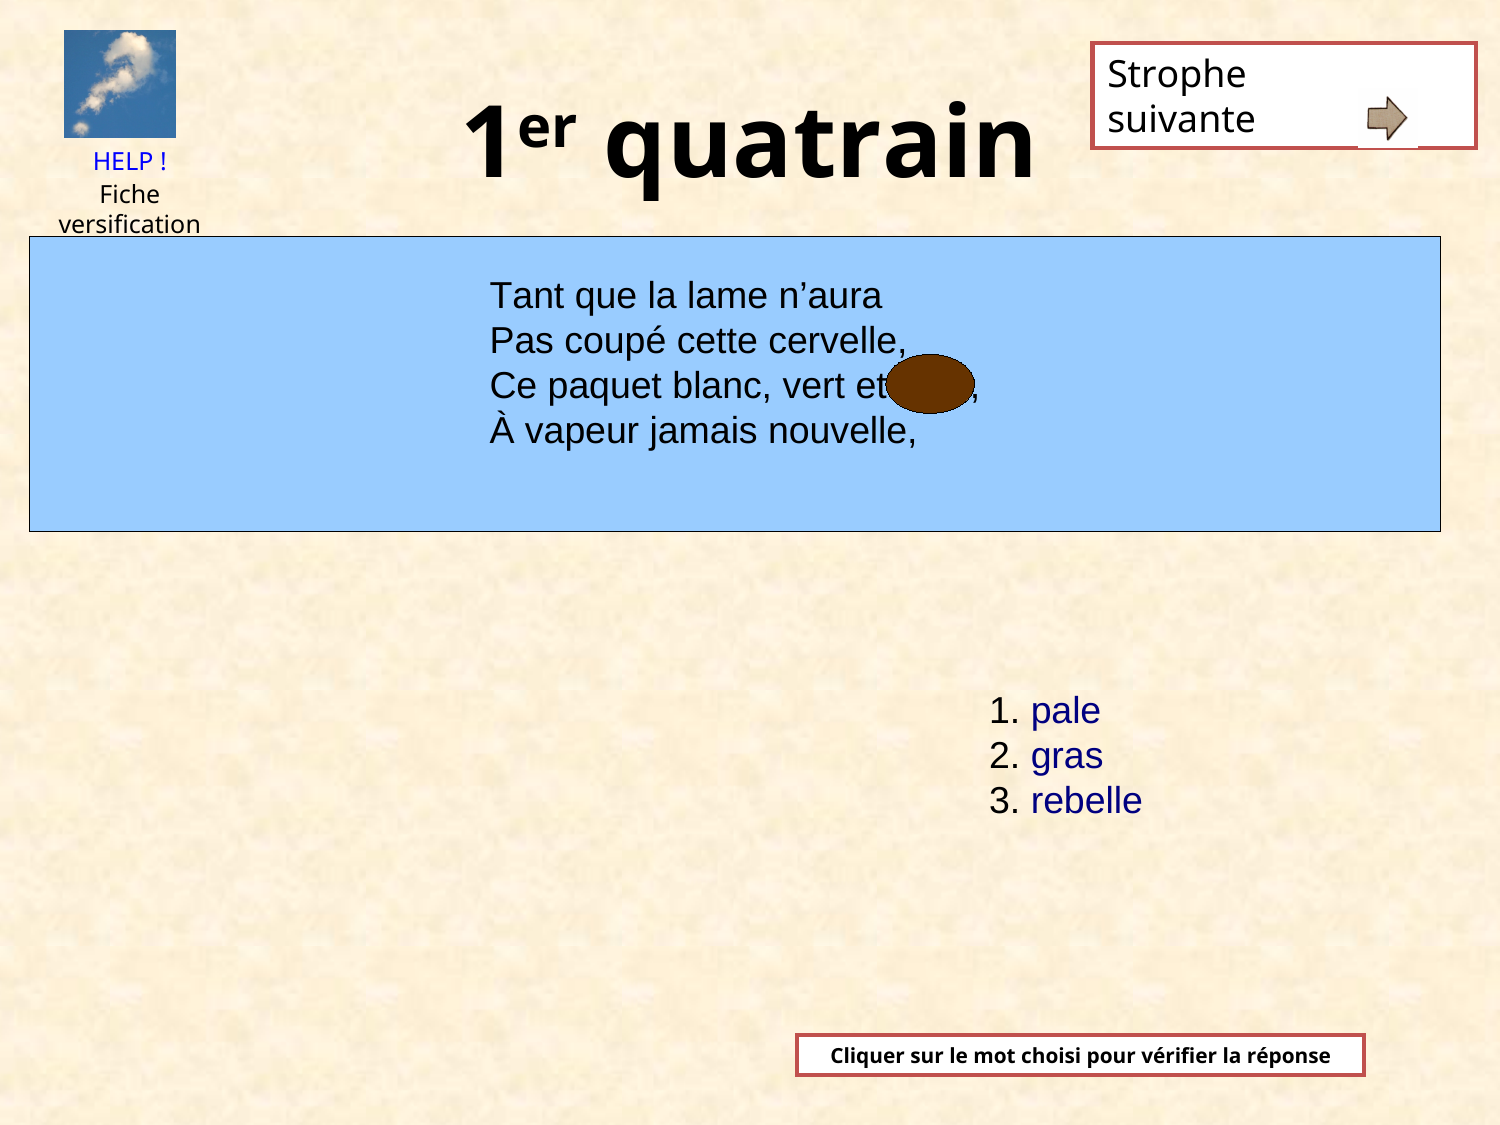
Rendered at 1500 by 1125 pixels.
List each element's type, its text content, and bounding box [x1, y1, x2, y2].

text_box Cliquer sur le mot choisi pour vérifier la réponse [797, 1034, 1365, 1076]
text_box 1. pale 2. gras 3. rebelle [974, 679, 1300, 829]
picture [0, 0, 1500, 1125]
text_box Tant que la lame n’aura Pas coupé cette cervelle, Ce paquet blanc, vert et gras, À vapeur jamais nouvelle, [29, 236, 1441, 532]
text_box HELP ! Fiche versification [17, 137, 243, 247]
text_box Strophe suivante [1092, 42, 1477, 149]
text_box [885, 354, 975, 414]
title 1er quatrain [176, 45, 1426, 233]
